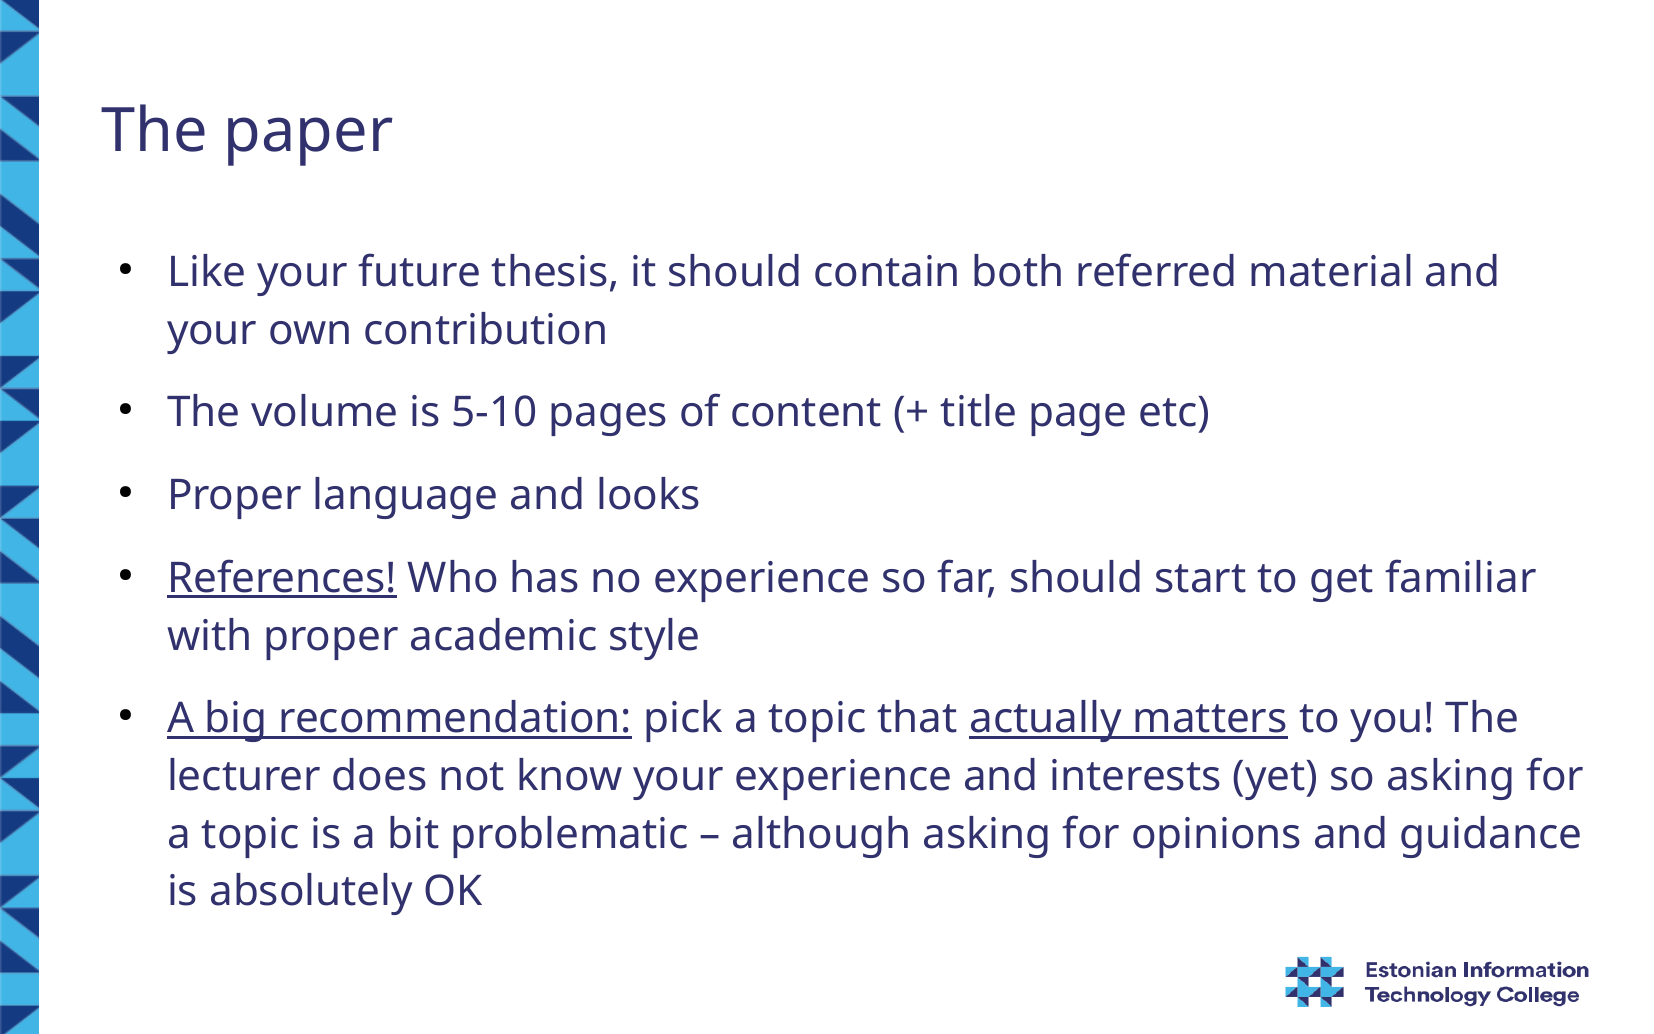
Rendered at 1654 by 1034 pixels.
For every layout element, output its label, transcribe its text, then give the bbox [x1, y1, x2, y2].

list Like your future thesis, it should contain both referred material and your own contribution The volume is 5-10 pages of content (+ title page etc) Proper language and looks References! Who has no experience so far, should start to get familiar with proper academic style A big recommendation: pick a topic that actually matters to you! The lecturer does not know your experience and interests (yet) so asking for a topic is a bit problematic – although asking for opinions and guidance is absolutely OK [101, 241, 1591, 924]
title The paper [101, 41, 1224, 214]
